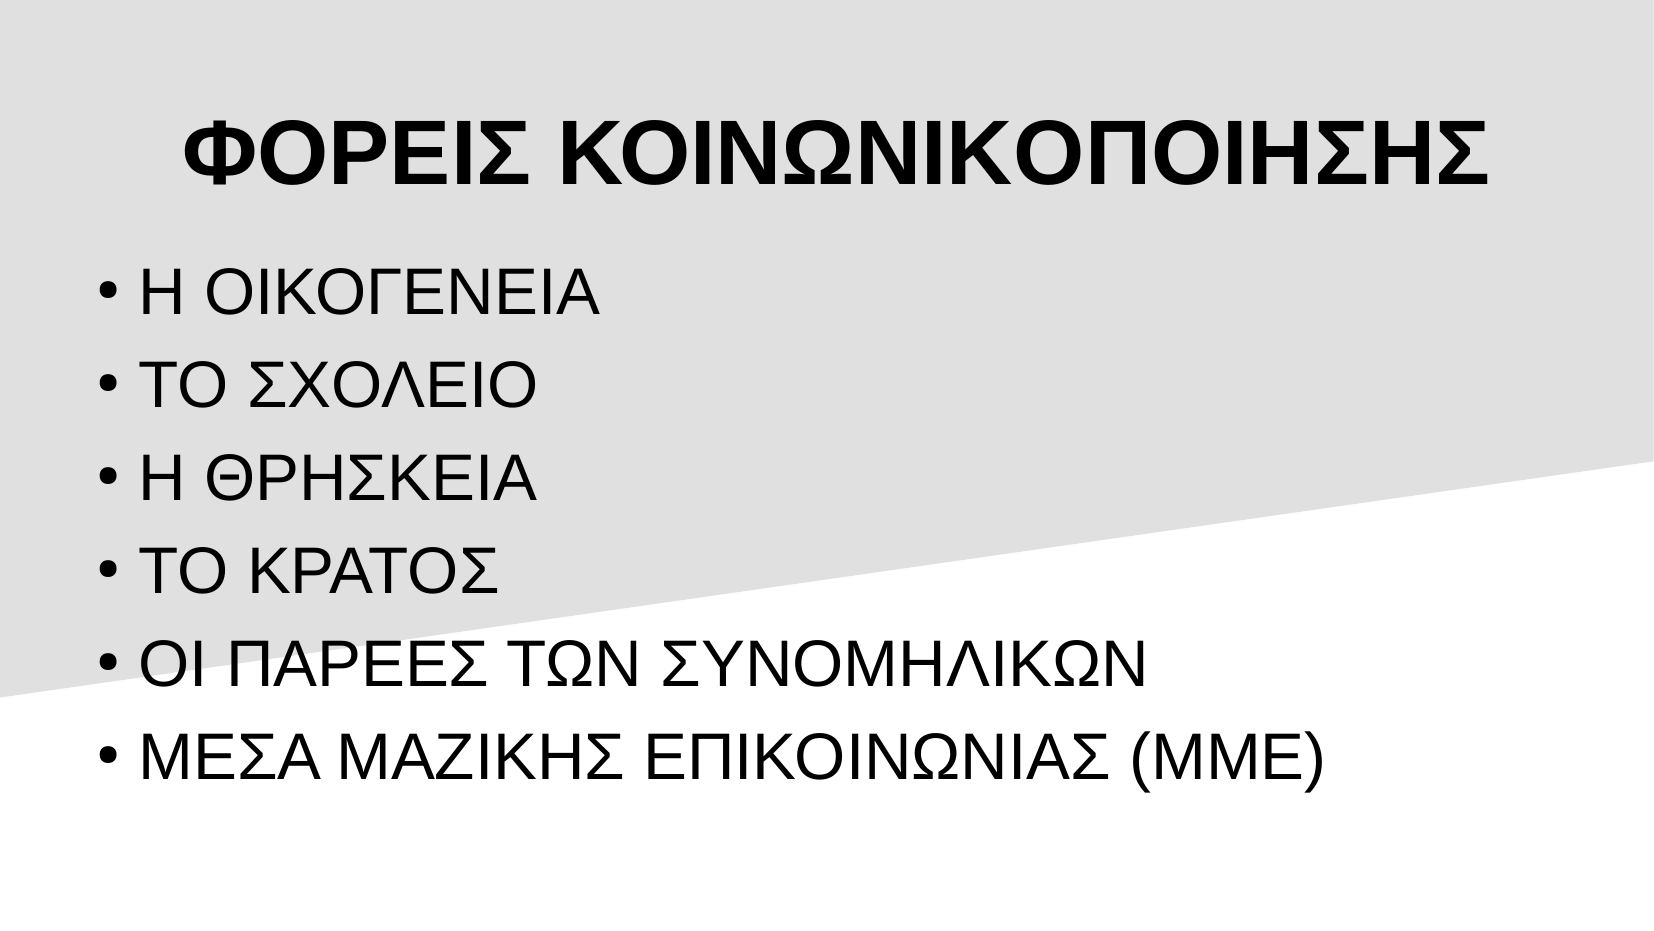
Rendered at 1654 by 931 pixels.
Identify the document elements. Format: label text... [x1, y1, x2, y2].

title ΦΟΡΕΙΣ ΚΟΙΝΩΝΙΚΟΠΟΙΗΣΗΣ [98, 74, 1576, 232]
list Η ΟΙΚΟΓΕΝΕΙΑ ΤΟ ΣΧΟΛΕΙΟ Η ΘΡΗΣΚΕΙΑ ΤΟ ΚΡΑΤΟΣ ΟΙ ΠΑΡΕΕΣ ΤΩΝ ΣΥΝΟΜΗΛΙΚΩΝ ΜΕΣΑ ΜΑΖΙΚΗΣ ΕΠΙΚΟΙΝΩΝΙΑΣ (ΜΜΕ) [82, 255, 1571, 795]
